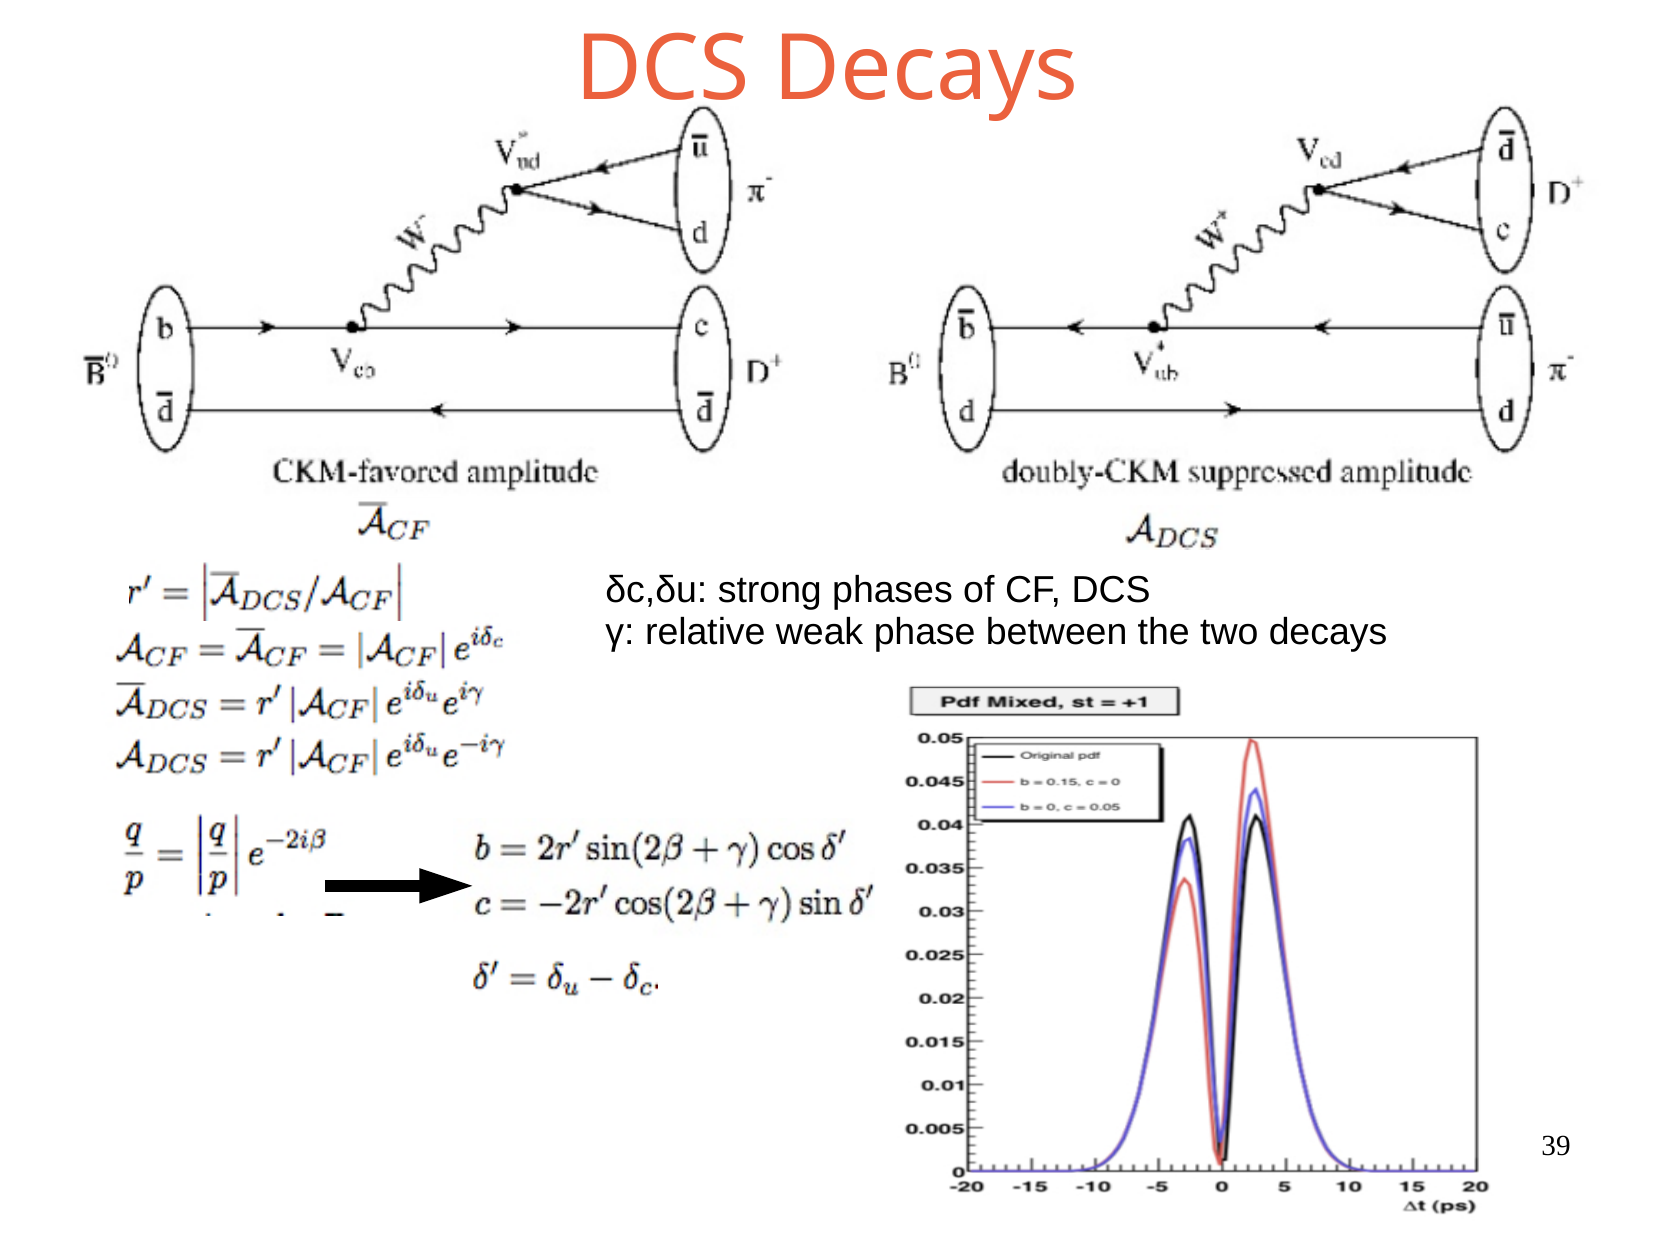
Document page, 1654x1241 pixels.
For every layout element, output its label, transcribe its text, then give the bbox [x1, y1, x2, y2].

picture [86, 559, 526, 786]
picture [453, 662, 1509, 1224]
title DCS Decays [82, 0, 1571, 161]
picture [0, 18, 1654, 550]
text_box δc,δu: strong phases of CF, DCS γ: relative weak phase between the two decays [590, 561, 1477, 702]
picture [91, 798, 355, 916]
picture [472, 945, 658, 1004]
